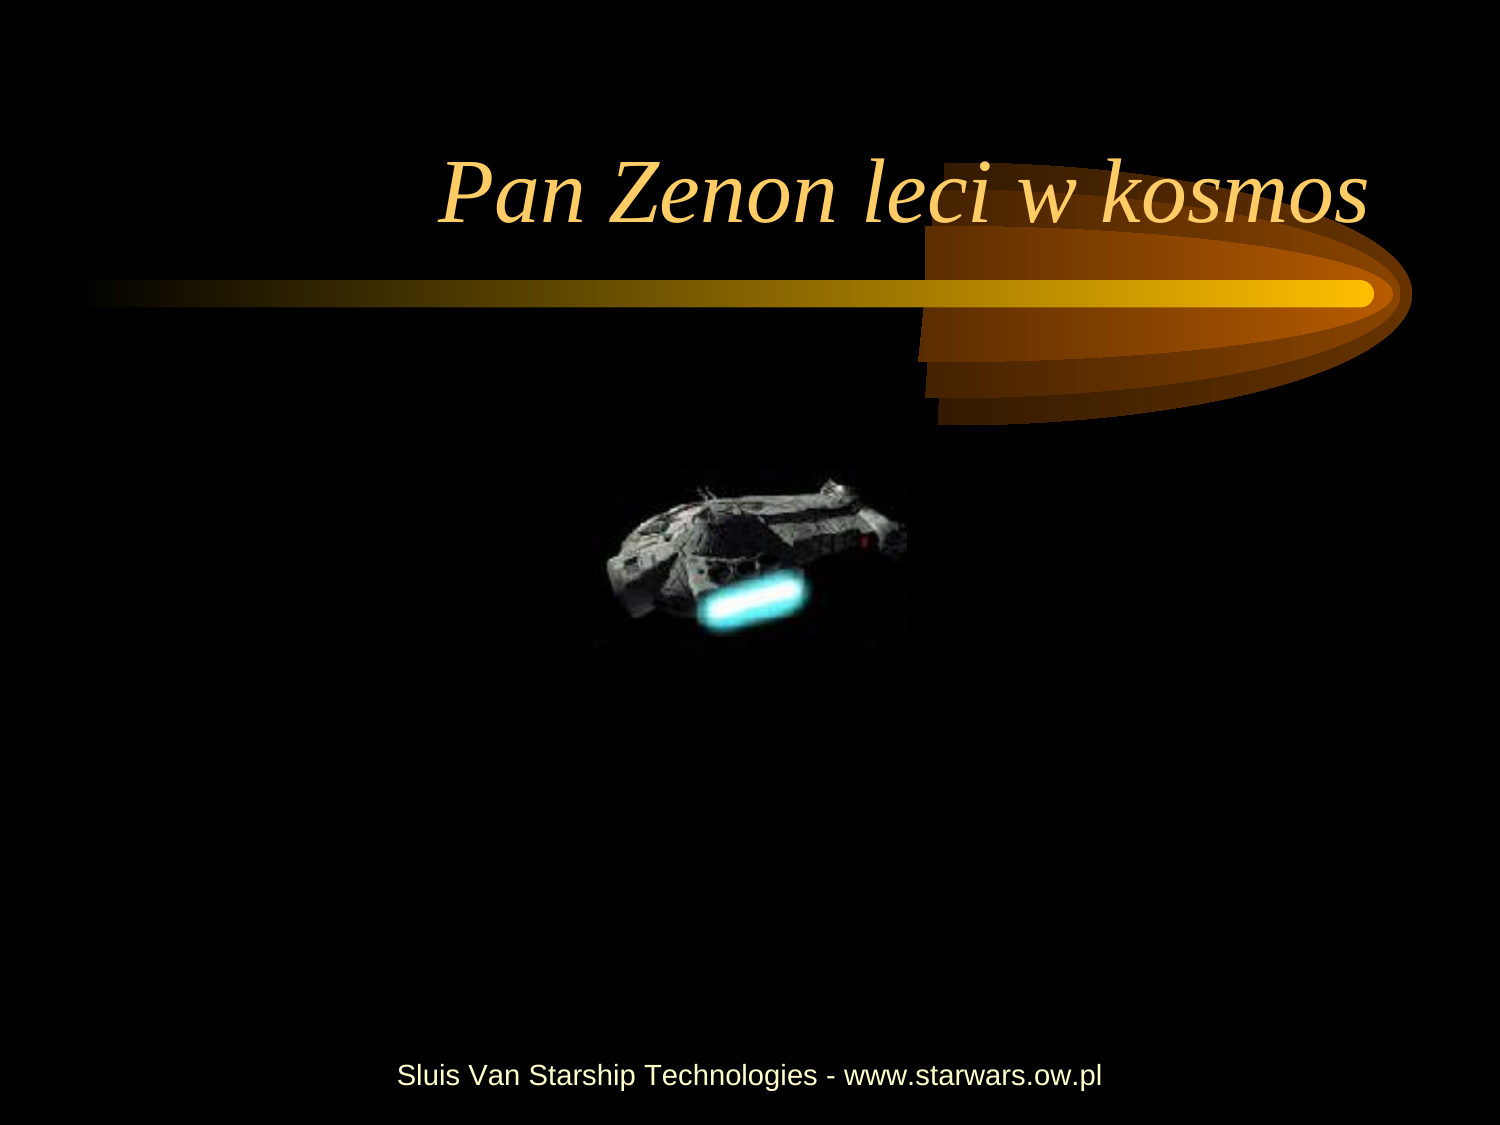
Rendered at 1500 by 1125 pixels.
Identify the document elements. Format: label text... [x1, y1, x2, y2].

title Pan Zenon leci w kosmos [112, 62, 1388, 250]
picture [593, 469, 907, 656]
